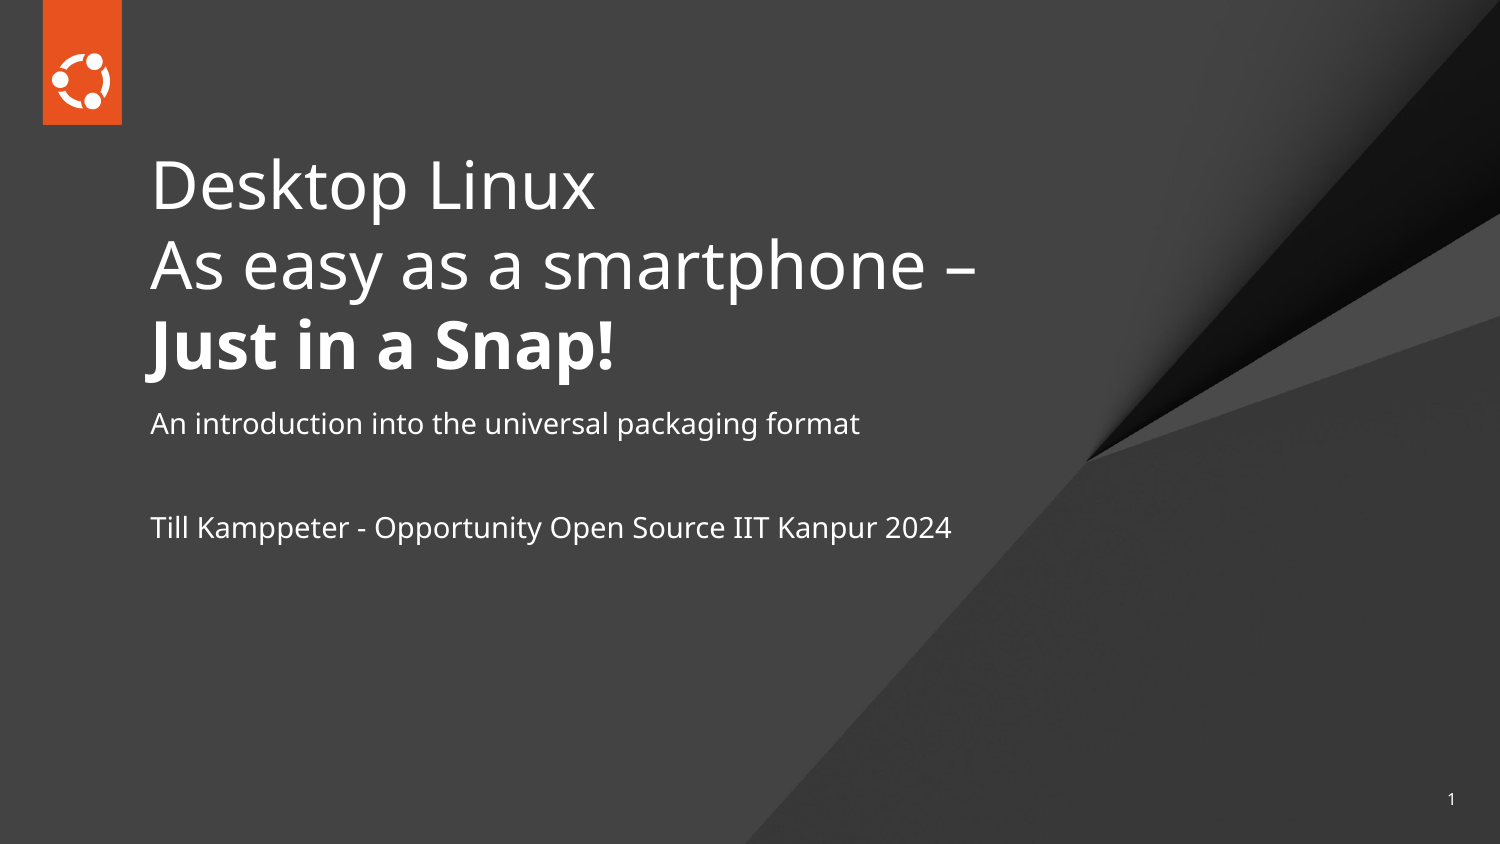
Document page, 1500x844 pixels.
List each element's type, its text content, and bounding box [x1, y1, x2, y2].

picture [0, 0, 1500, 844]
slide_number <number> [1381, 773, 1472, 839]
title Desktop Linux As easy as a smartphone – Just in a Snap! [150, 300, 1049, 383]
subtitle An introduction into the universal packaging format Till Kamppeter - Opportunity Open Source IIT Kanpur 2024 [150, 405, 1008, 446]
